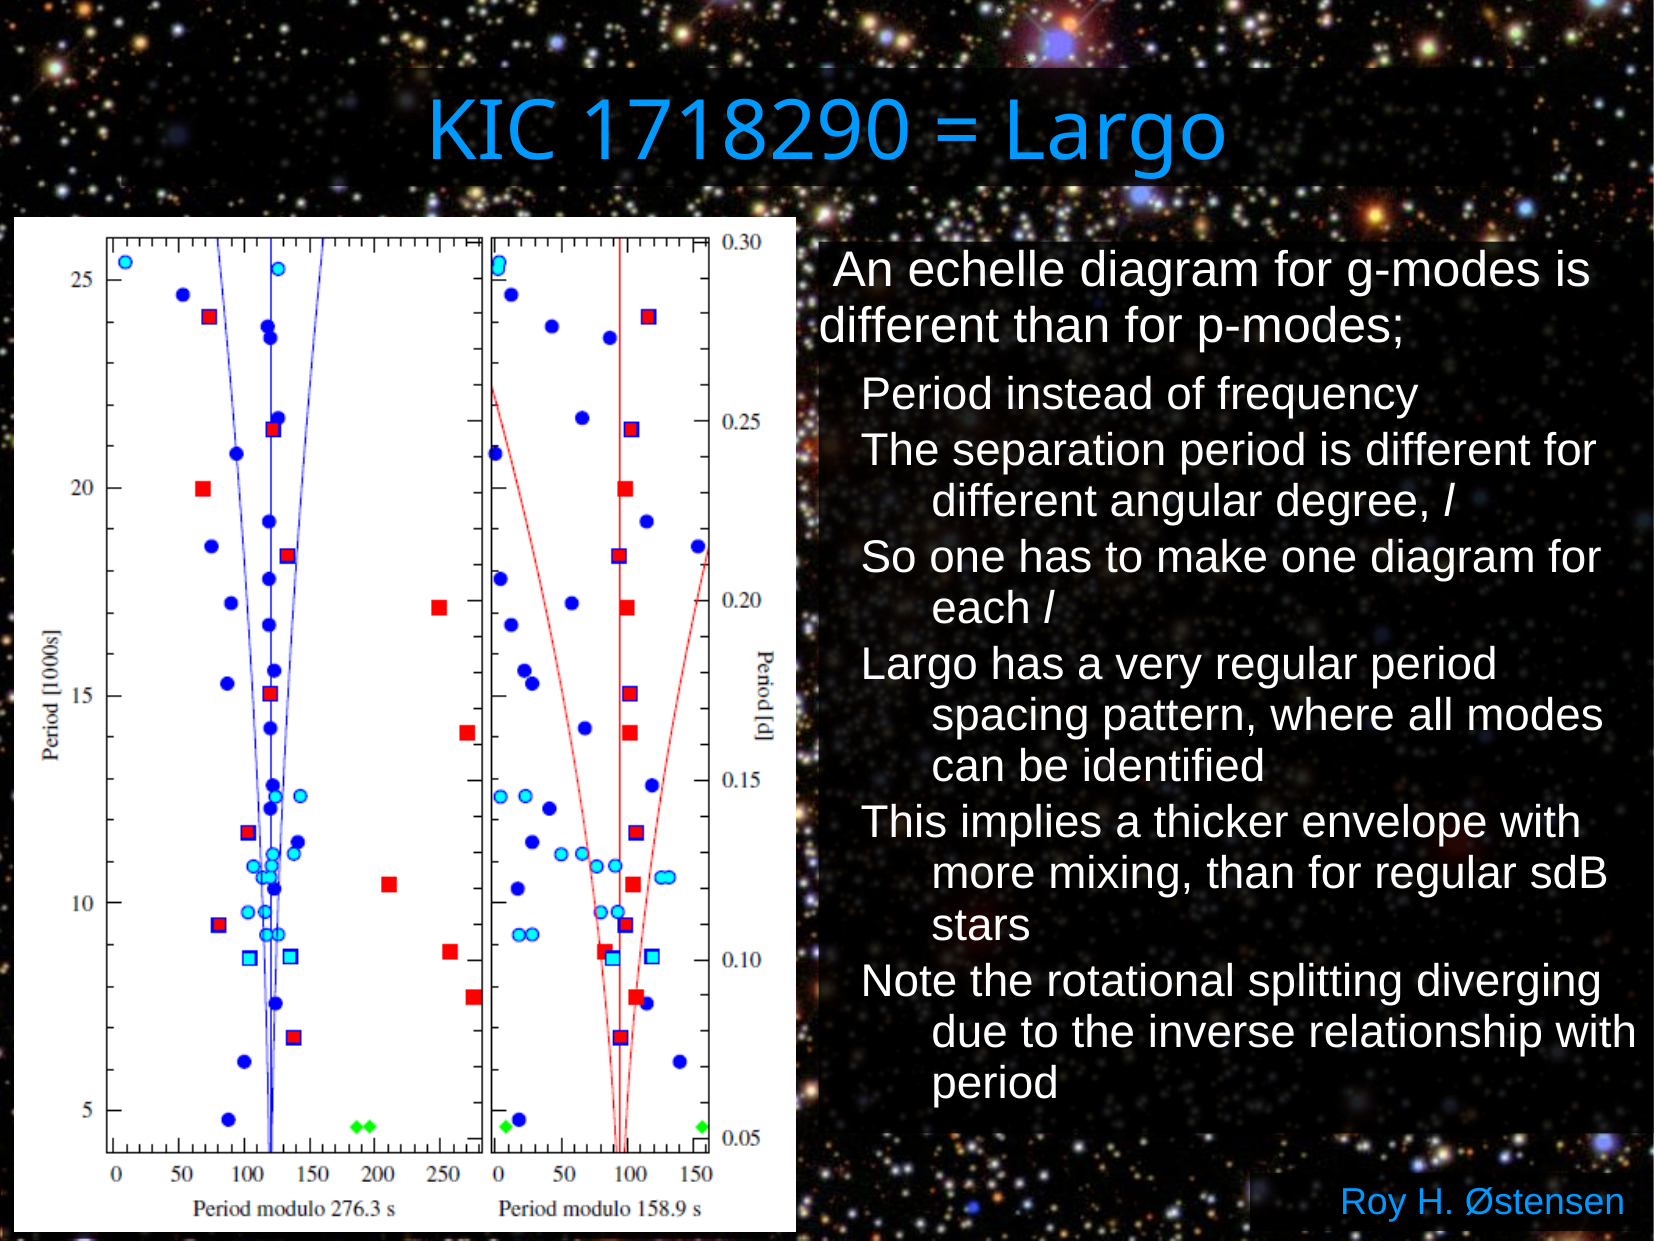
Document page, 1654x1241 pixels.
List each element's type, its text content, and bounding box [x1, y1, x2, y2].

list An echelle diagram for g-modes is different than for p-modes; Period instead of frequency The separation period is different for different angular degree, l So one has to make one diagram for each l Largo has a very regular period spacing pattern, where all modes can be identified This implies a thicker envelope with more mixing, than for regular sdB stars Note the rotational splitting diverging due to the inverse relationship with period [818, 241, 1654, 1134]
picture [0, 0, 1654, 1241]
title KIC 1718290 = Largo [121, 23, 1534, 231]
